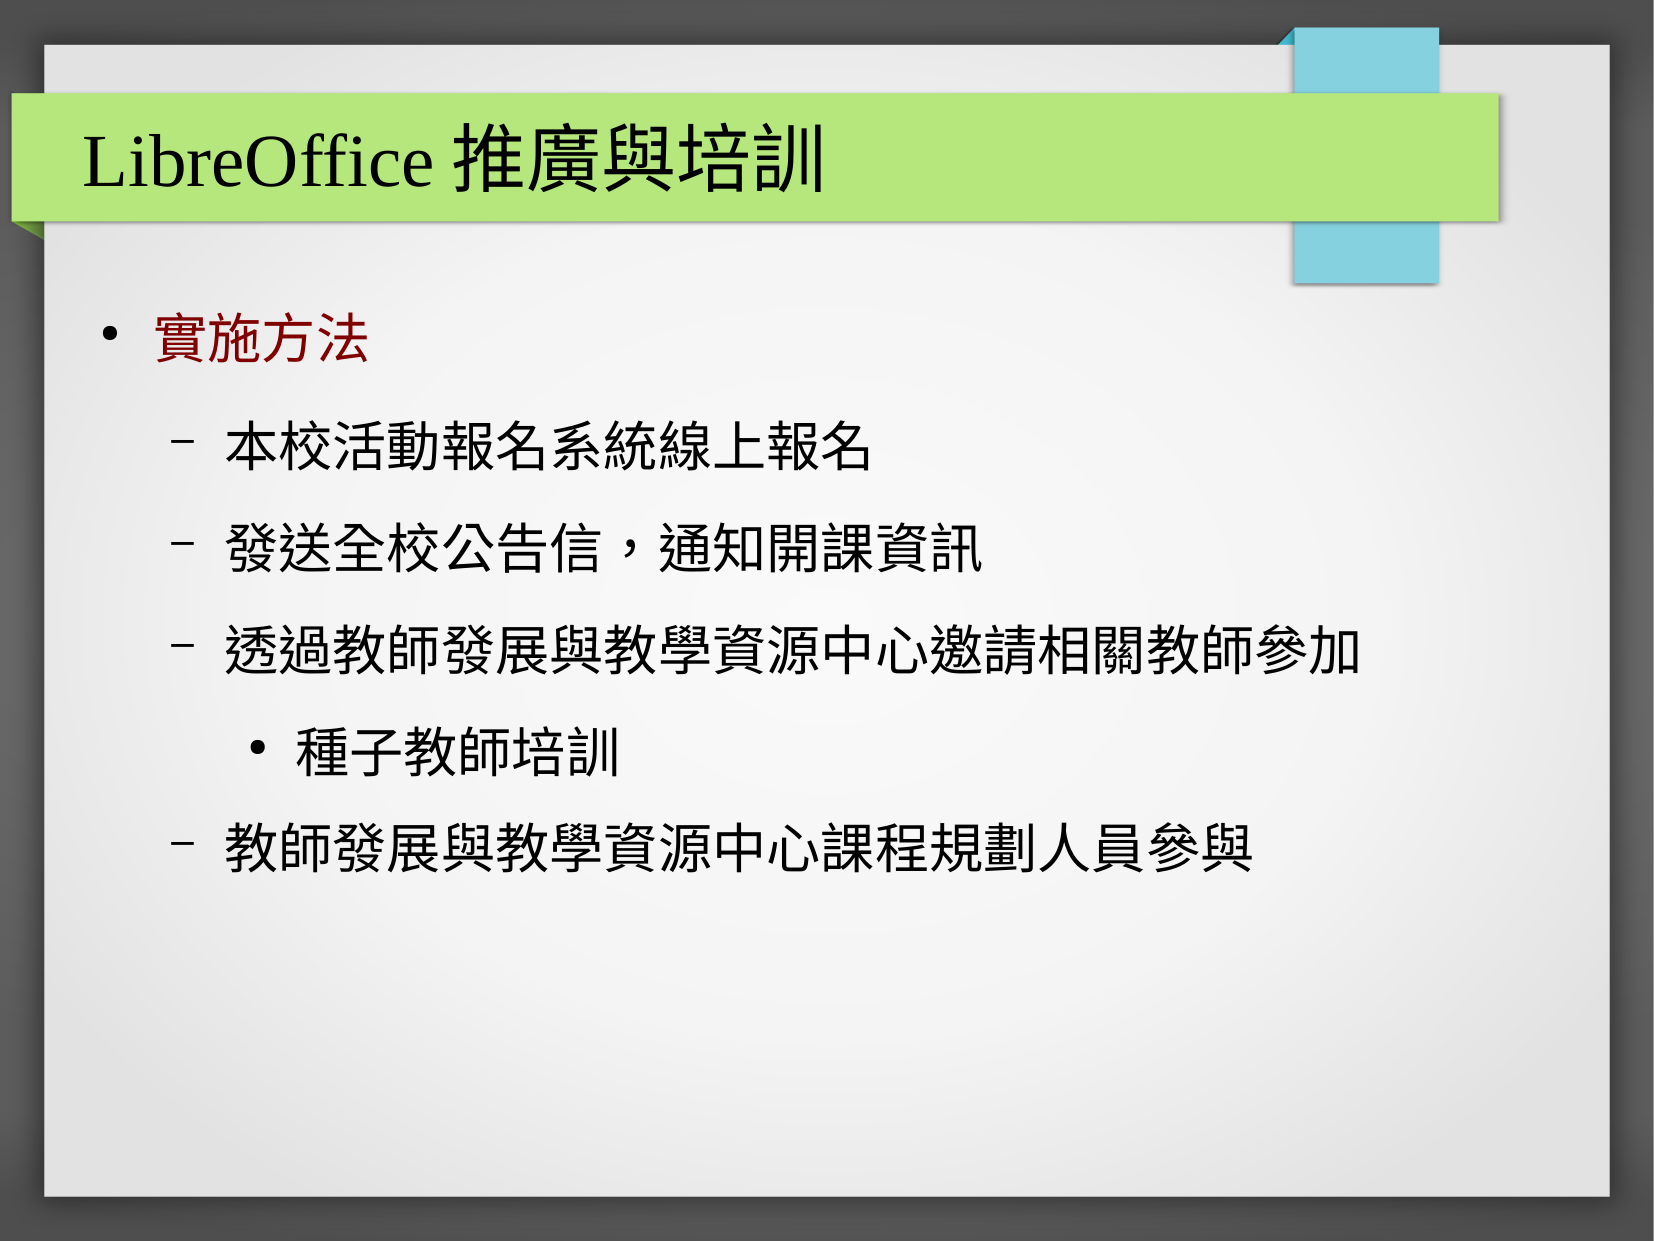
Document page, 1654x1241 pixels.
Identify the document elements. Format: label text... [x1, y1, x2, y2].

title LibreOffice推廣與培訓 [82, 94, 1264, 213]
picture [0, 0, 1654, 1241]
list 實施方法 本校活動報名系統線上報名 發送全校公告信，通知開課資訊 透過教師發展與教學資源中心邀請相關教師參加 種子教師培訓 教師發展與教學資源中心課程規劃人員參與 [82, 295, 1571, 1015]
